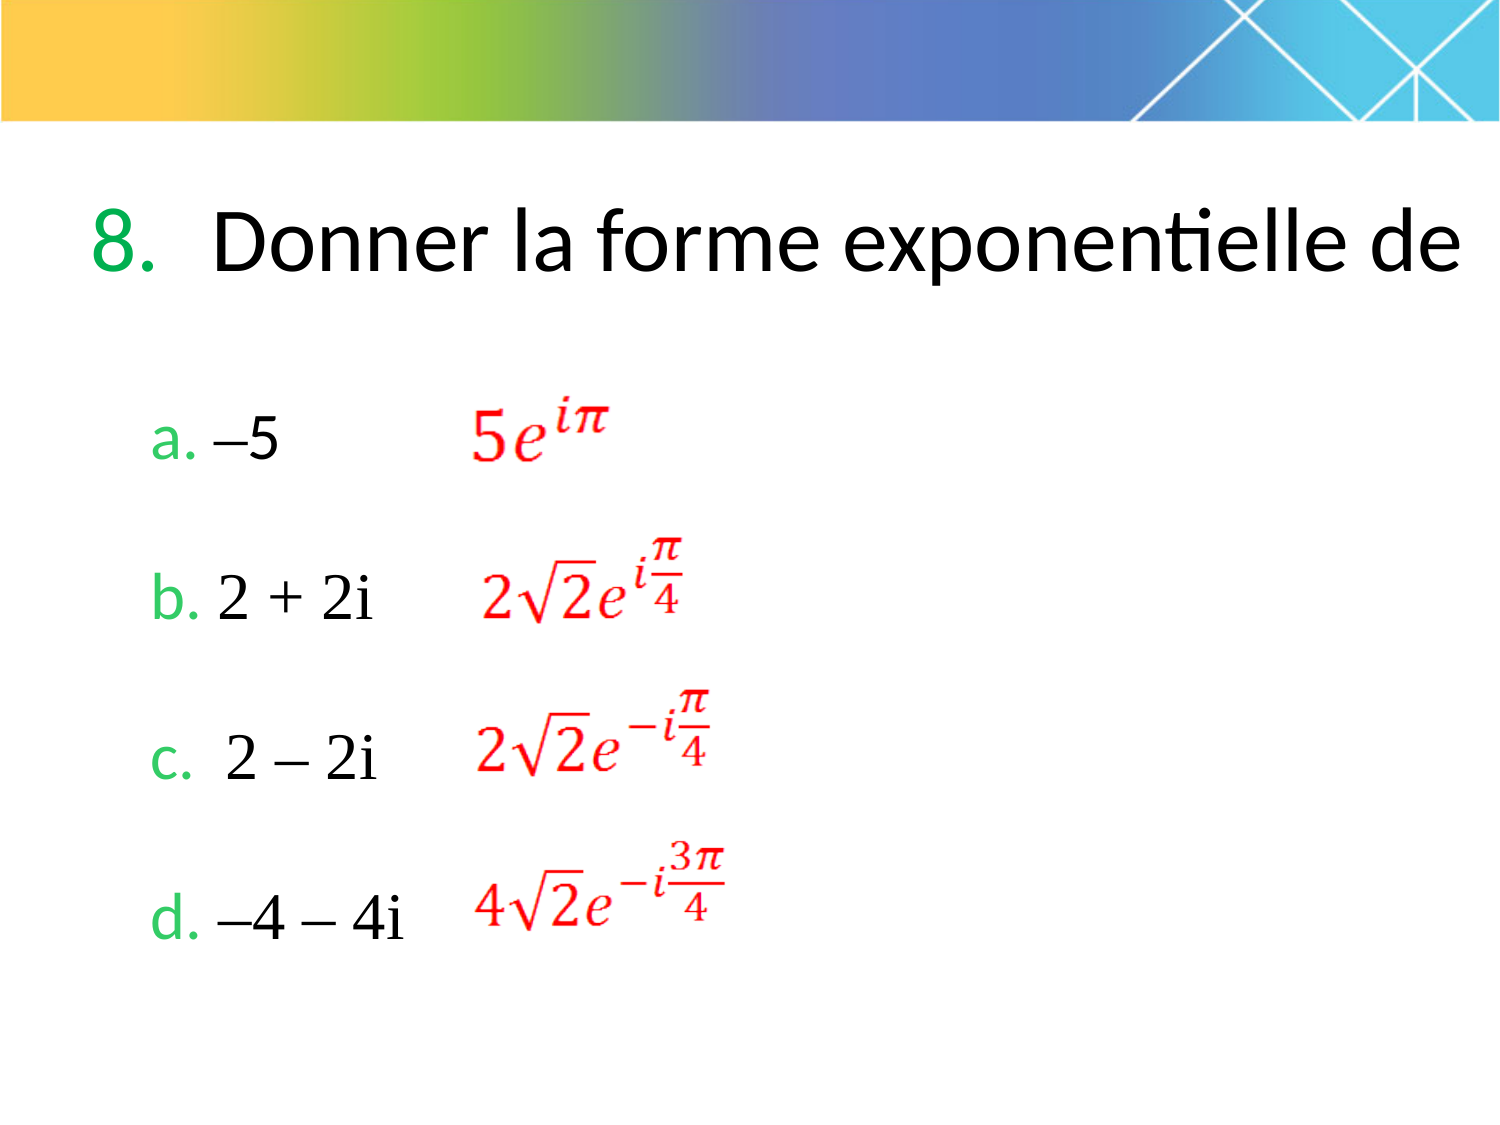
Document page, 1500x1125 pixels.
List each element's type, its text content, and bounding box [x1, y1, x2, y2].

picture [480, 527, 685, 633]
text_box a. –5 b. 2 + 2i c. 2 – 2i d. –4 – 4i [135, 385, 821, 961]
picture [469, 386, 613, 481]
picture [0, 0, 1500, 123]
title Donner la forme exponentielle de [75, 163, 1500, 305]
picture [474, 679, 714, 786]
picture [473, 831, 727, 940]
